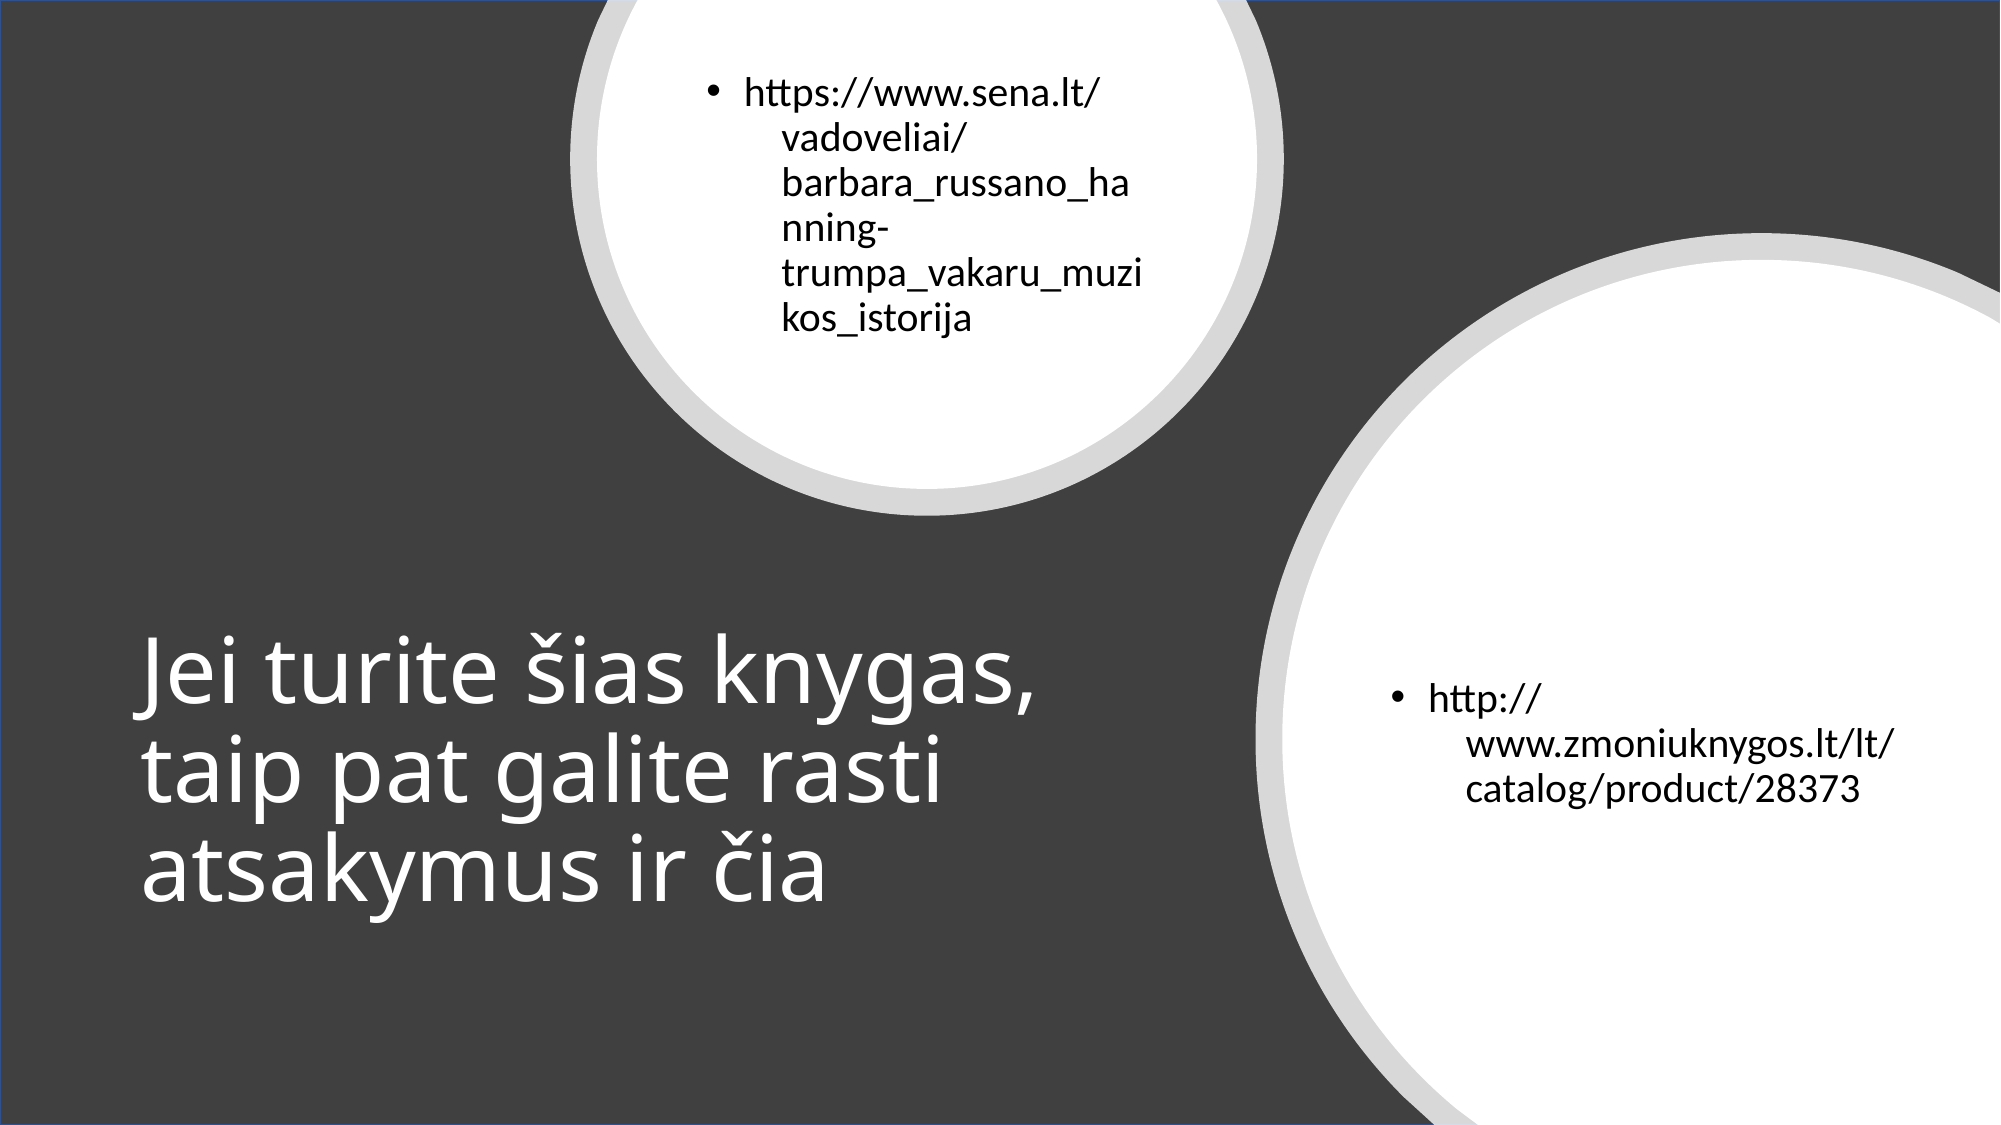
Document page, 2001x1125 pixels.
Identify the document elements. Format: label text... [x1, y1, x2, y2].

list https://www.sena.lt/vadoveliai/barbara_russano_hanning-trumpa_vakaru_muzikos_istorija [691, 58, 1164, 353]
text_box [0, 0, 2000, 1125]
title Jei turite šias knygas, taip pat galite rasti atsakymus ir čia [125, 574, 1119, 972]
list http://www.zmoniuknygos.lt/lt/catalog/product/28373 [1375, 515, 1946, 972]
